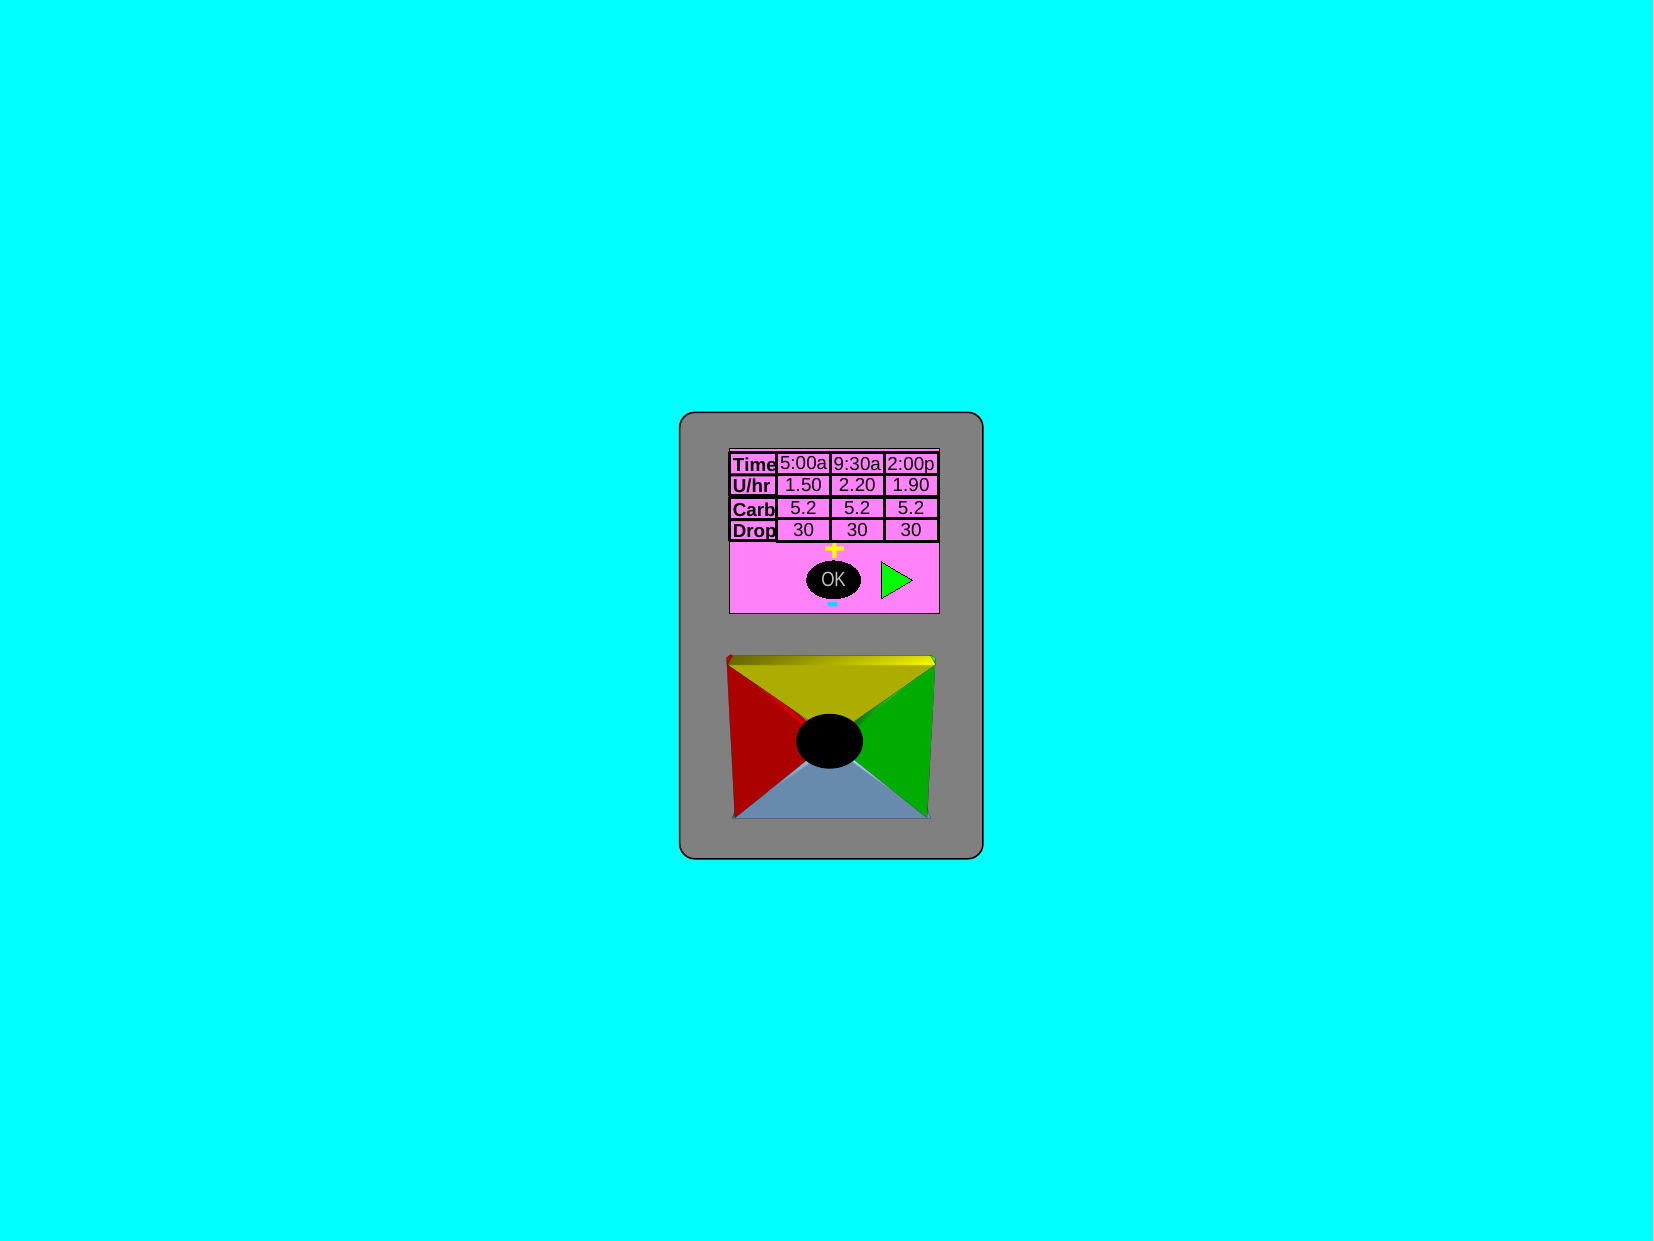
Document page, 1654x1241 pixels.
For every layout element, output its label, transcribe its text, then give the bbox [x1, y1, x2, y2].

text_box OK [806, 560, 861, 593]
text_box 30 [884, 518, 939, 542]
text_box Time U/hr [731, 454, 775, 469]
text_box [679, 412, 983, 859]
text_box 9:30a [830, 452, 884, 474]
text_box - [811, 573, 854, 631]
text_box 5.2 [776, 497, 830, 518]
text_box 5.2 [884, 497, 939, 518]
text_box 30 [830, 518, 884, 542]
text_box 30 [776, 518, 830, 542]
text_box 2.20 [835, 474, 884, 497]
text_box 2:00p [884, 452, 939, 474]
text_box + [808, 542, 861, 575]
text_box 5.2 [830, 497, 884, 518]
text_box Carb Drop [731, 499, 776, 518]
text_box Carb Drop [731, 522, 776, 539]
text_box 5:00a [776, 452, 830, 469]
text_box 1.90 [884, 474, 939, 497]
text_box Time U/hr [718, 425, 835, 469]
text_box Carb Drop [718, 469, 835, 550]
